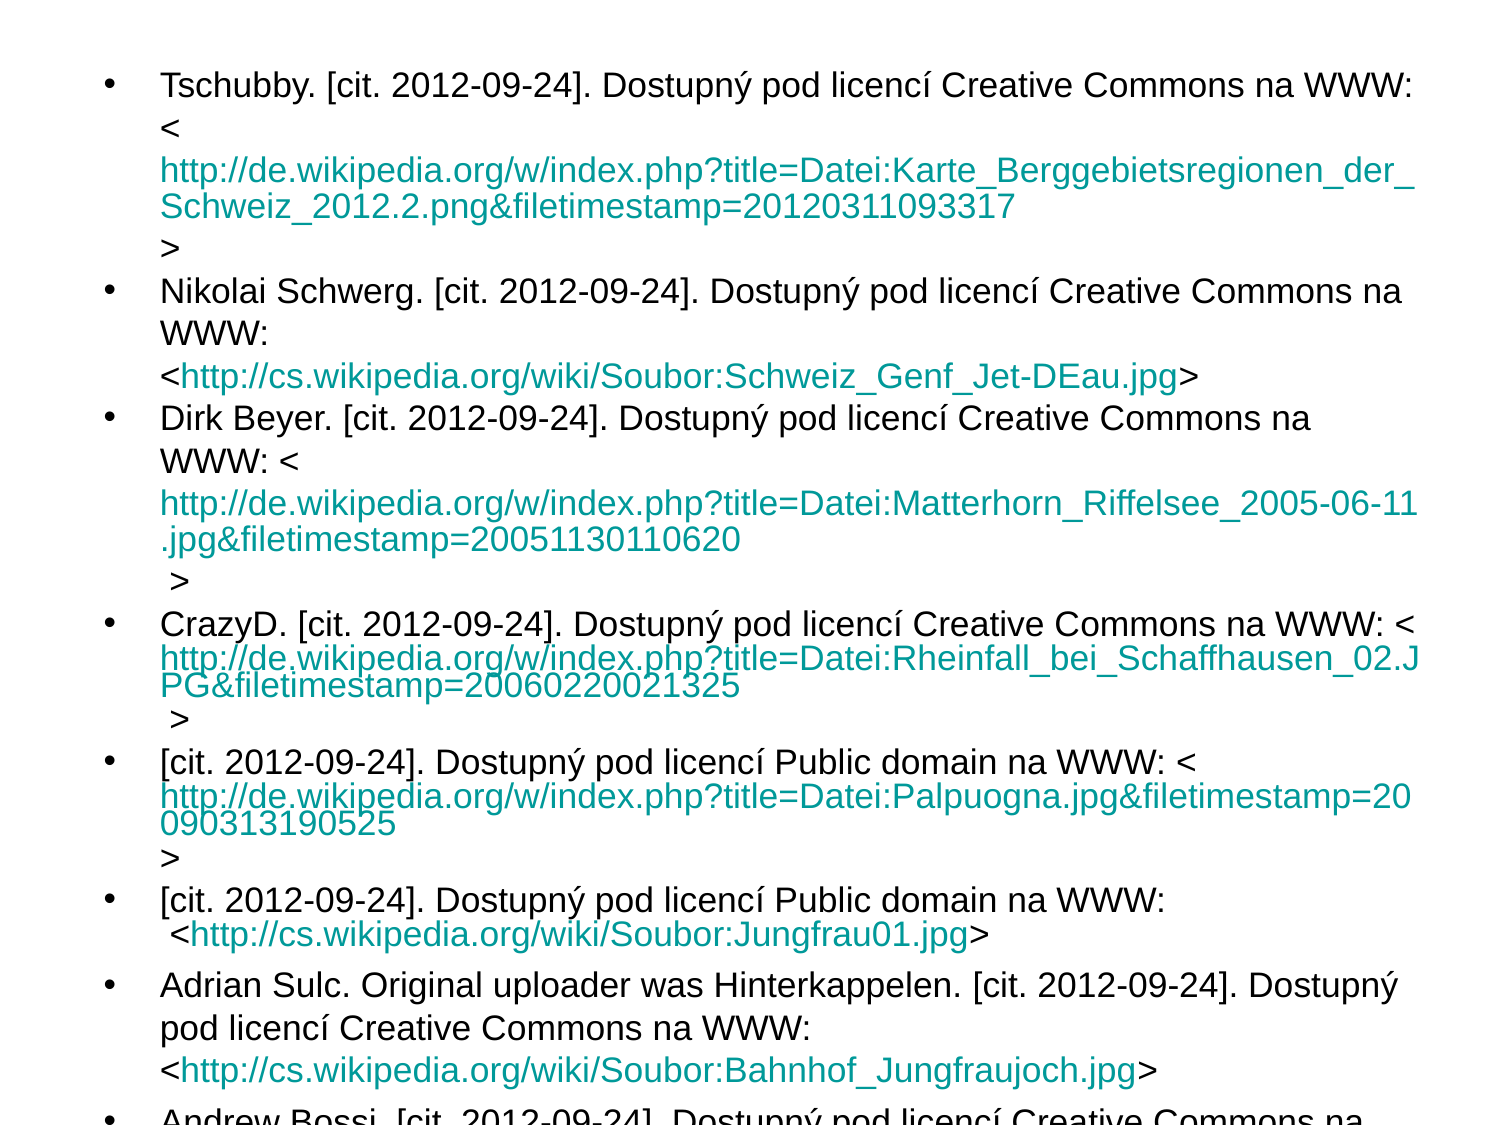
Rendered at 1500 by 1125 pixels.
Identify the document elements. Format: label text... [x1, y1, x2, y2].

list Tschubby. [cit. 2012-09-24]. Dostupný pod licencí Creative Commons na WWW: <http://de.wikipedia.org/w/index.php?title=Datei:Karte_Berggebietsregionen_der_Schweiz_2012.2.png&filetimestamp=20120311093317> Nikolai Schwerg. [cit. 2012-09-24]. Dostupný pod licencí Creative Commons na WWW: <http://cs.wikipedia.org/wiki/Soubor:Schweiz_Genf_Jet-DEau.jpg> Dirk Beyer. [cit. 2012-09-24]. Dostupný pod licencí Creative Commons na WWW: <http://de.wikipedia.org/w/index.php?title=Datei:Matterhorn_Riffelsee_2005-06-11.jpg&filetimestamp=20051130110620 > CrazyD. [cit. 2012-09-24]. Dostupný pod licencí Creative Commons na WWW: <http://de.wikipedia.org/w/index.php?title=Datei:Rheinfall_bei_Schaffhausen_02.JPG&filetimestamp=20060220021325 > [cit. 2012-09-24]. Dostupný pod licencí Public domain na WWW: <http://de.wikipedia.org/w/index.php?title=Datei:Palpuogna.jpg&filetimestamp=20090313190525> [cit. 2012-09-24]. Dostupný pod licencí Public domain na WWW: <http://cs.wikipedia.org/wiki/Soubor:Jungfrau01.jpg> Adrian Sulc. Original uploader was Hinterkappelen. [cit. 2012-09-24]. Dostupný pod licencí Creative Commons na WWW: <http://cs.wikipedia.org/wiki/Soubor:Bahnhof_Jungfraujoch.jpg> Andrew Bossi. [cit. 2012-09-24]. Dostupný pod licencí Creative Commons na WWW: <http://cs.wikipedia.org/wiki/Soubor:5129_-_Jungfraujoch_Station.JPG> [88, 54, 1439, 1125]
